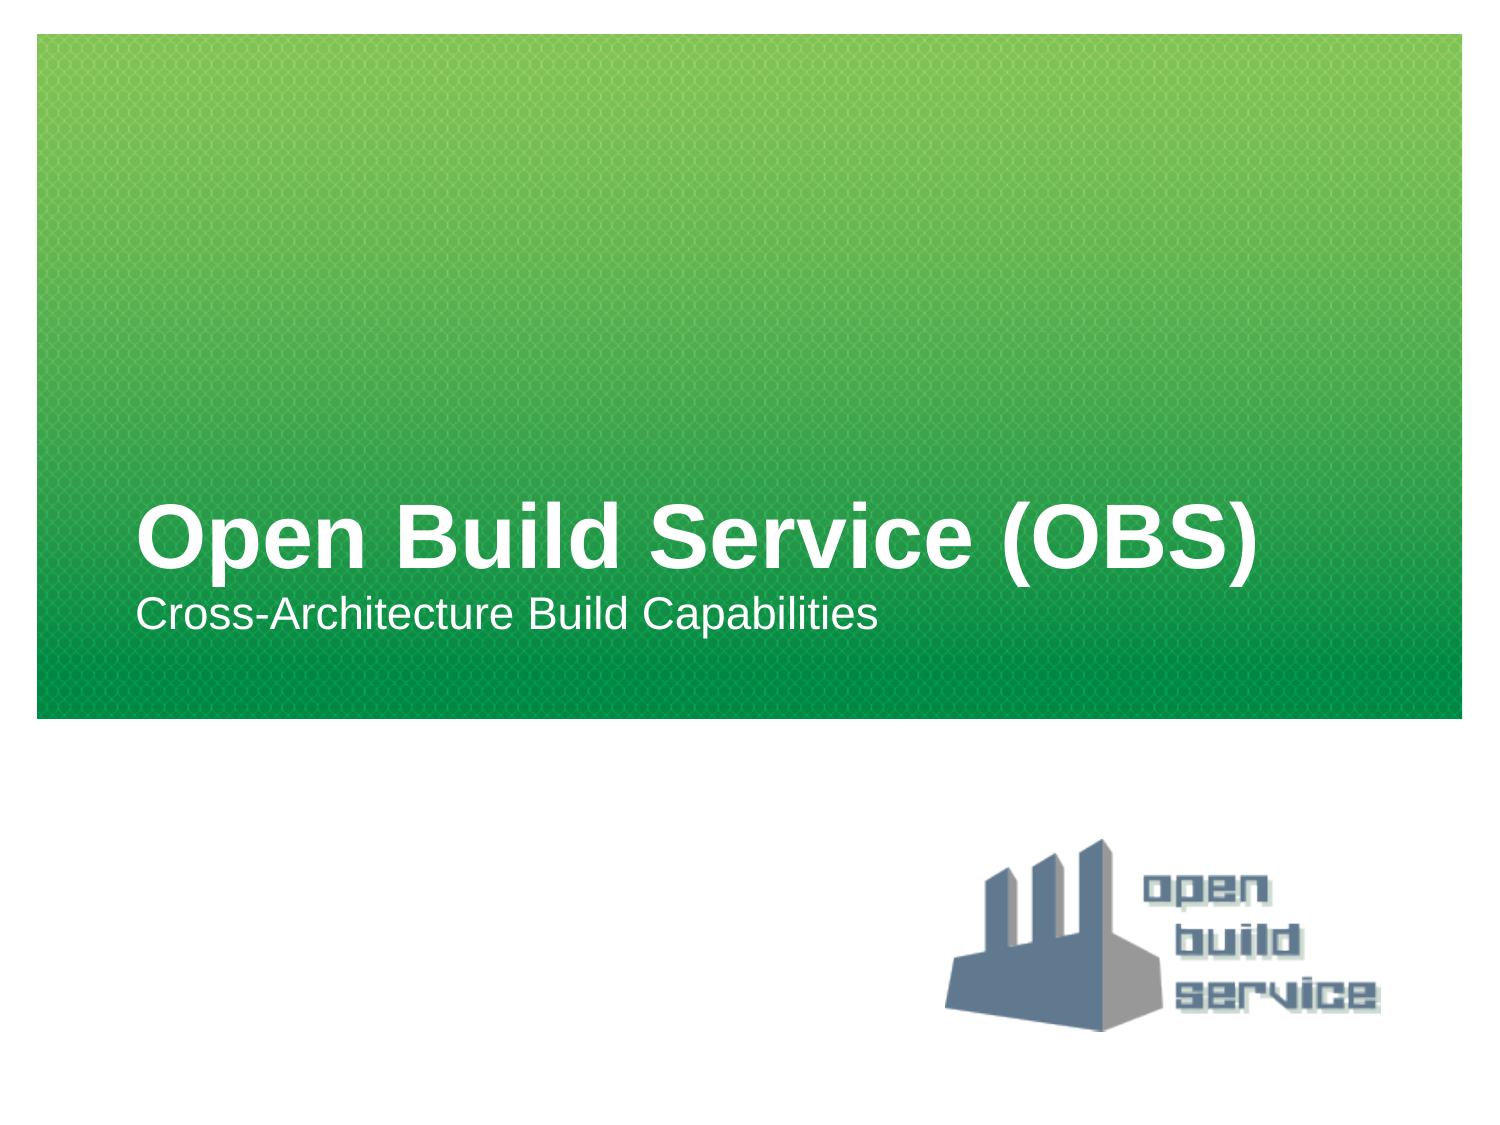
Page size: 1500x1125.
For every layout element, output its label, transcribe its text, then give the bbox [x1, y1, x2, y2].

picture [37, 34, 1463, 719]
picture [945, 839, 1381, 1032]
title Open Build Service (OBS) Cross-Architecture Build Capabilities [135, 388, 1409, 640]
